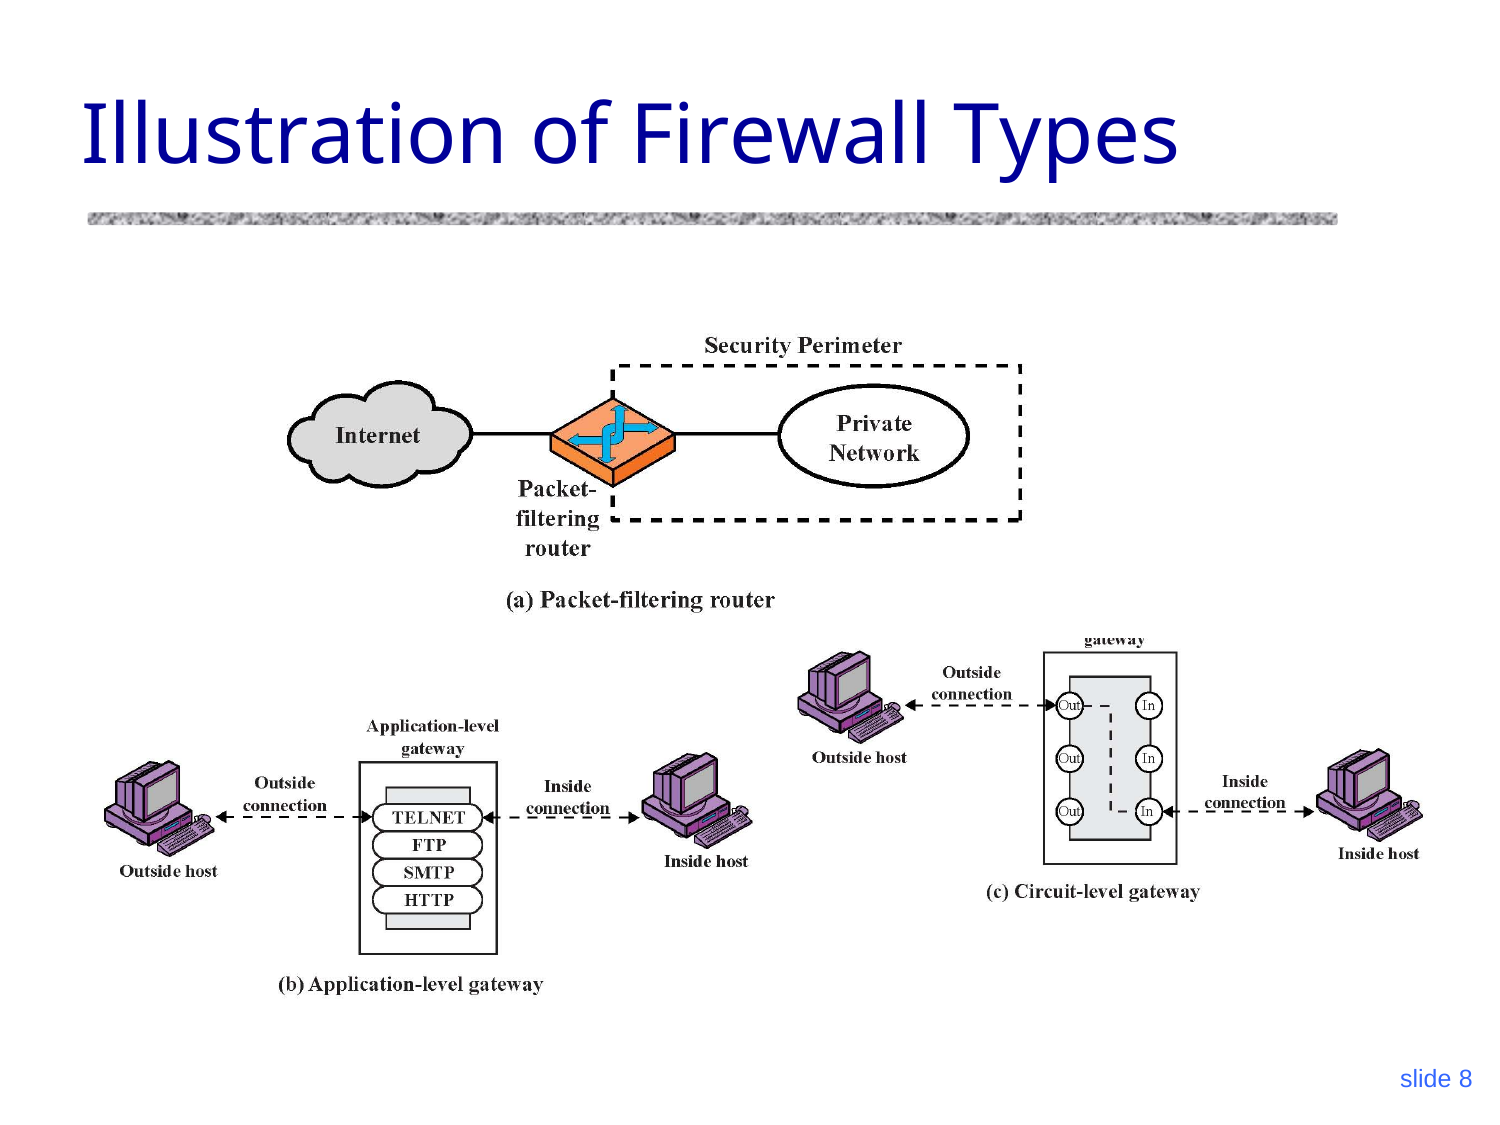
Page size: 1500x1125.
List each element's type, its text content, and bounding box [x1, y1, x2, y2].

text_box Illustration of Firewall Types [66, 37, 1342, 188]
picture [50, 237, 1476, 1026]
picture [87, 212, 1338, 226]
text_box slide <number> [1174, 1025, 1488, 1101]
